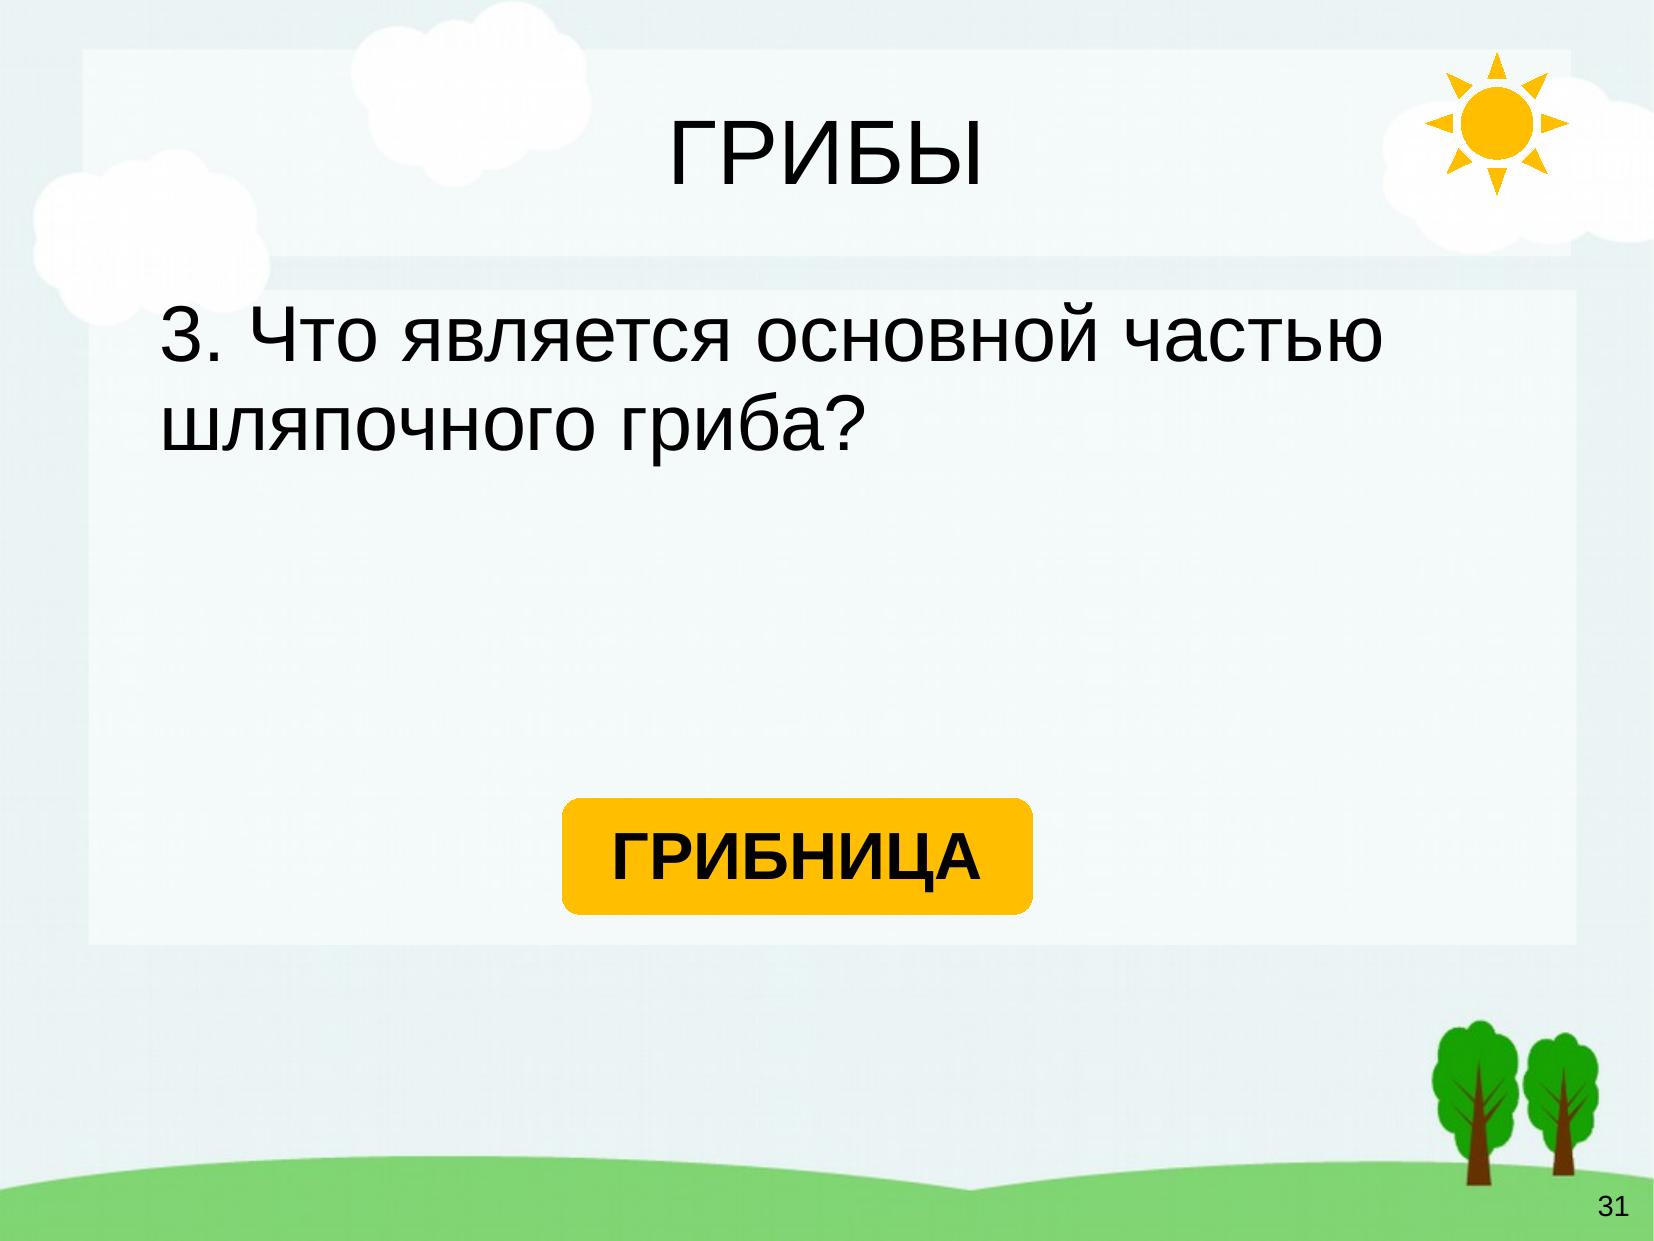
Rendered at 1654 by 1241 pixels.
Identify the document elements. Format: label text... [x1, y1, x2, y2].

list 3. Что является основной частью шляпочного гриба? [88, 290, 1577, 945]
text_box [1423, 112, 1454, 134]
text_box ГРИБНИЦА [561, 797, 1034, 916]
text_box [1460, 86, 1535, 161]
text_box [1444, 71, 1474, 100]
picture [0, 0, 1654, 1241]
text_box [1520, 146, 1550, 176]
text_box [1486, 167, 1508, 198]
text_box [1540, 112, 1571, 134]
title ГРИБЫ [82, 49, 1571, 257]
text_box [1486, 49, 1508, 80]
text_box [1444, 146, 1474, 176]
text_box [1520, 71, 1550, 100]
